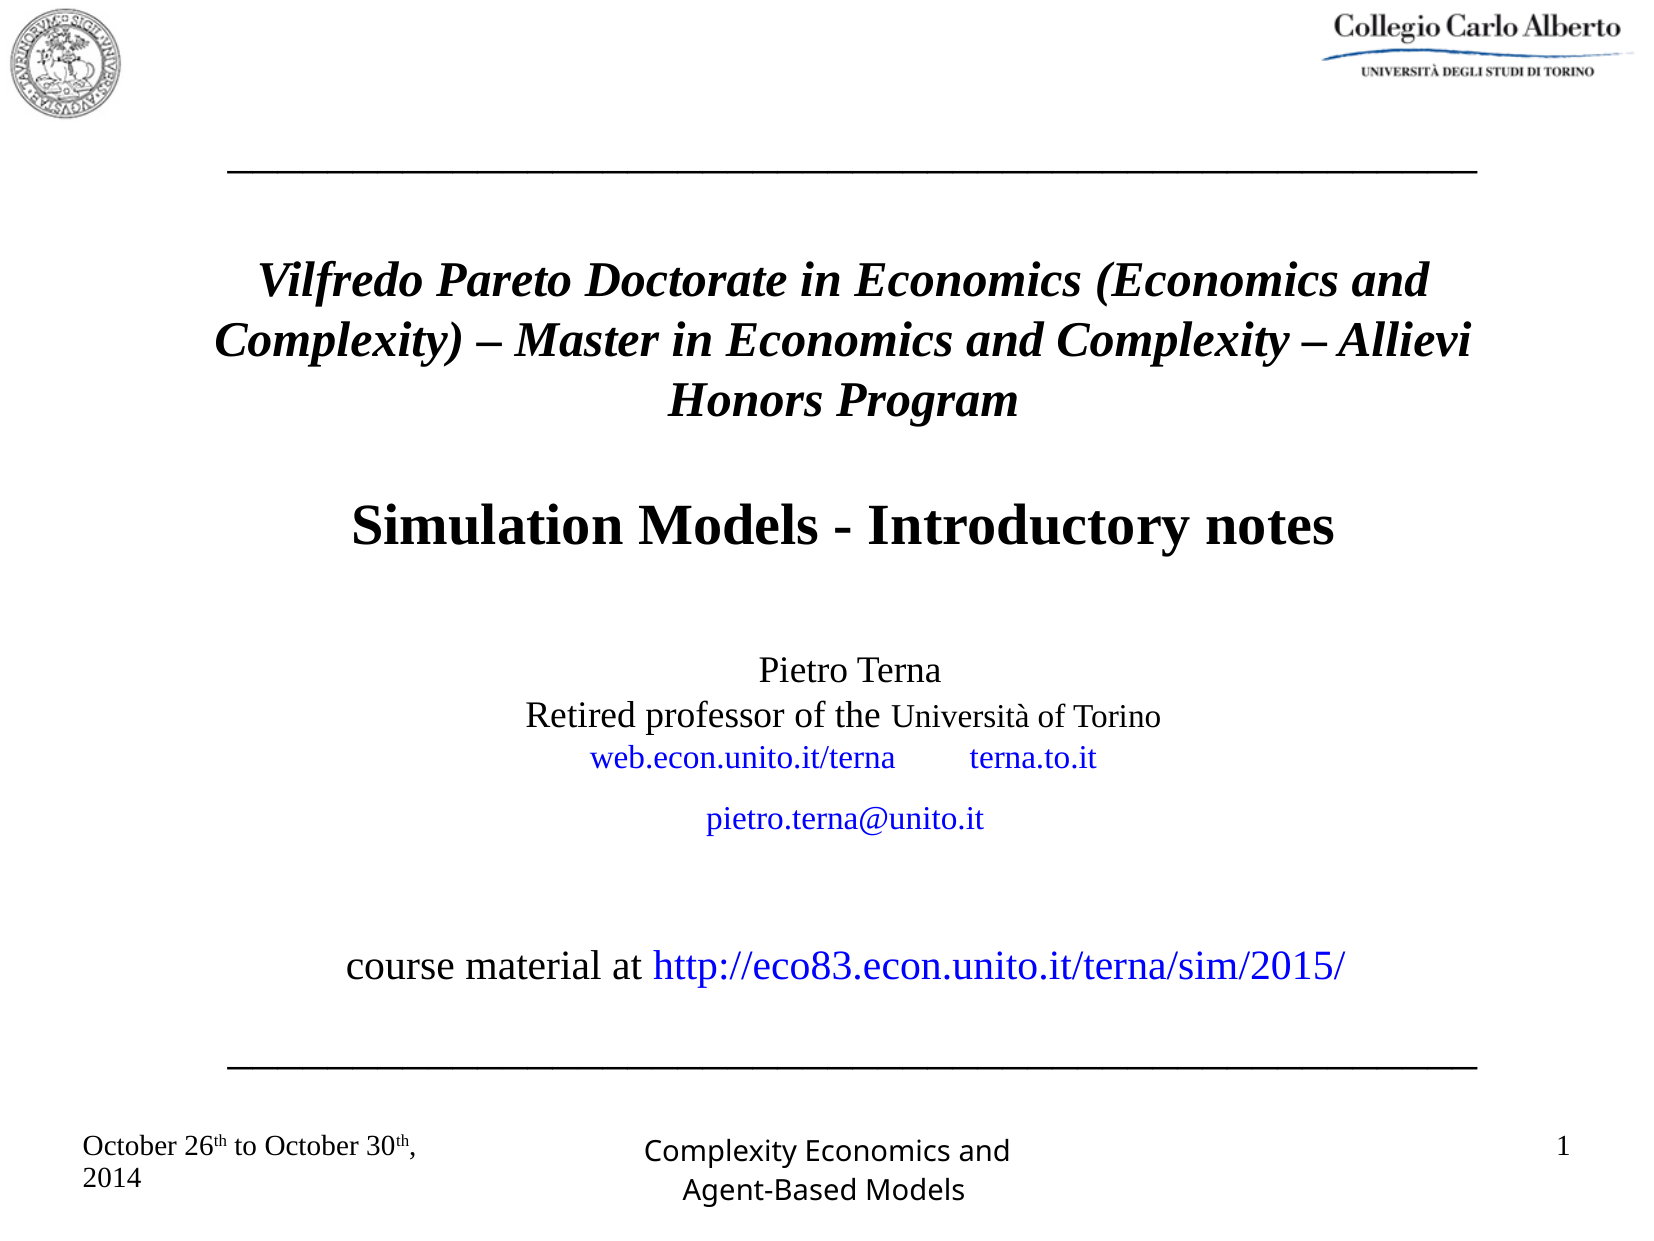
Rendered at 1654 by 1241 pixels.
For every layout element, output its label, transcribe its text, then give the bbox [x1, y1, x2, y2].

picture [5, 5, 125, 122]
picture [1312, 0, 1645, 92]
text_box __________________________________________________ Vilfredo Pareto Doctorate in Economics (Economics and Complexity) – Master in Economics and Complexity – Allievi Honors Program Simulation Models - Introductory notes Pietro Terna Retired professor of the Università of Torino web.econ.unito.it/terna terna.to.it pietro.terna@unito.it course material at http://eco83.econ.unito.it/terna/sim/2015/ __________________________________________________ [187, 109, 1501, 1082]
